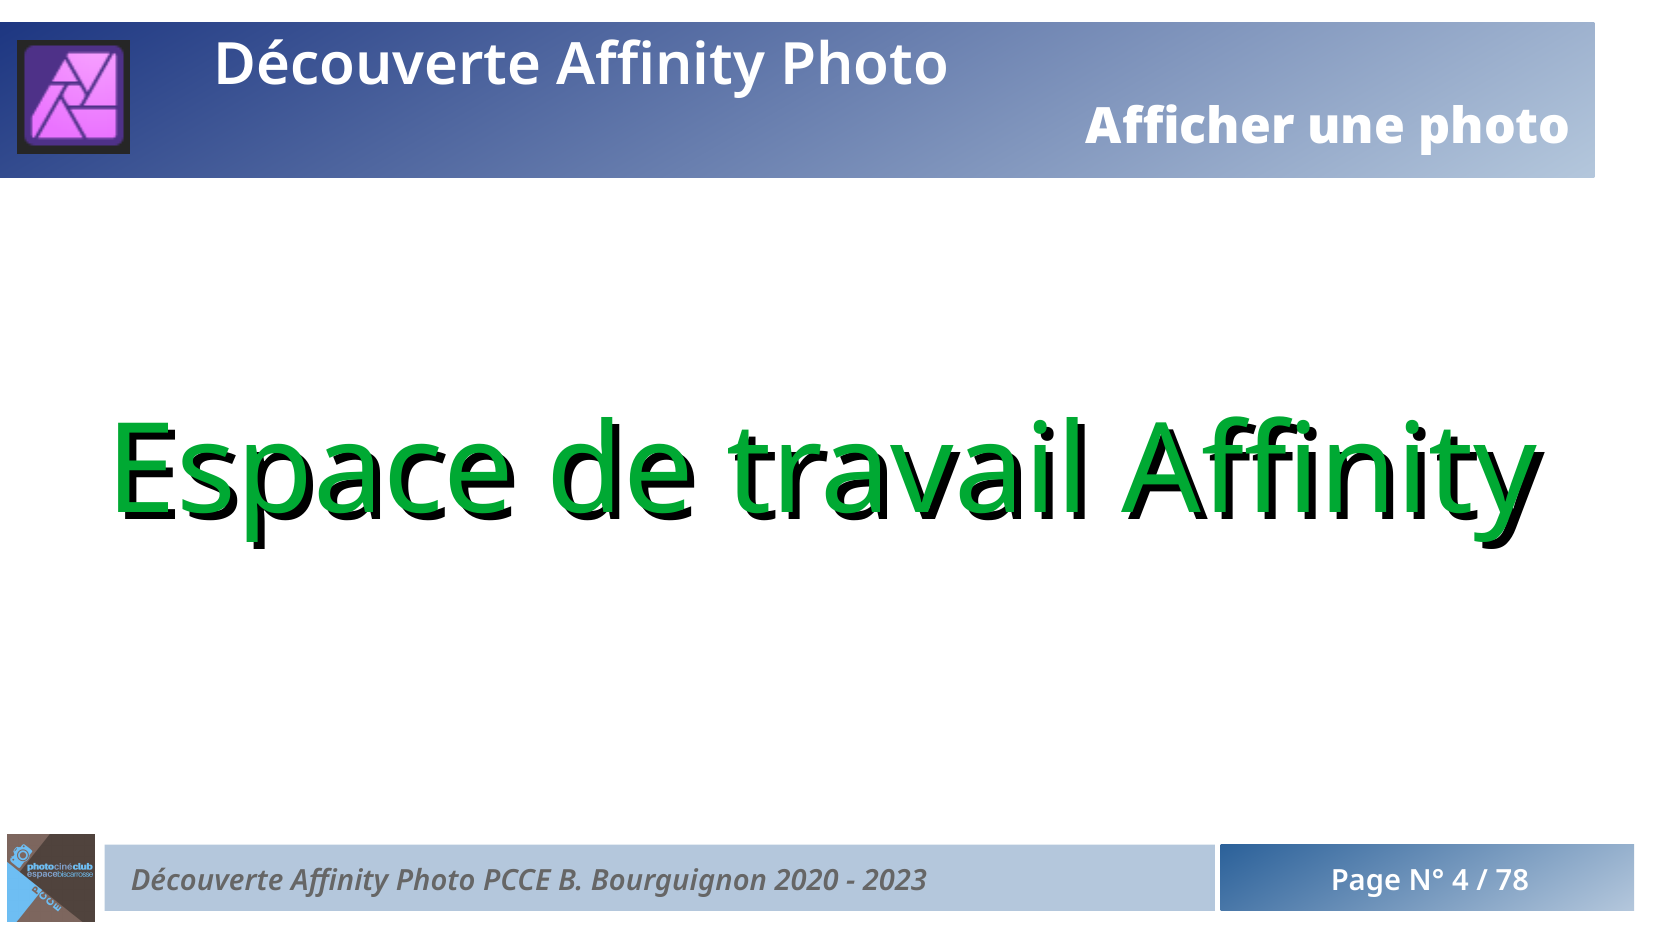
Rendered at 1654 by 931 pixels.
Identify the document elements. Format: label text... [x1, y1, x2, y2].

picture [7, 834, 95, 922]
picture [17, 40, 130, 154]
text_box Espace de travail Affinity [92, 377, 1512, 551]
title Afficher une photo [874, 47, 1571, 158]
